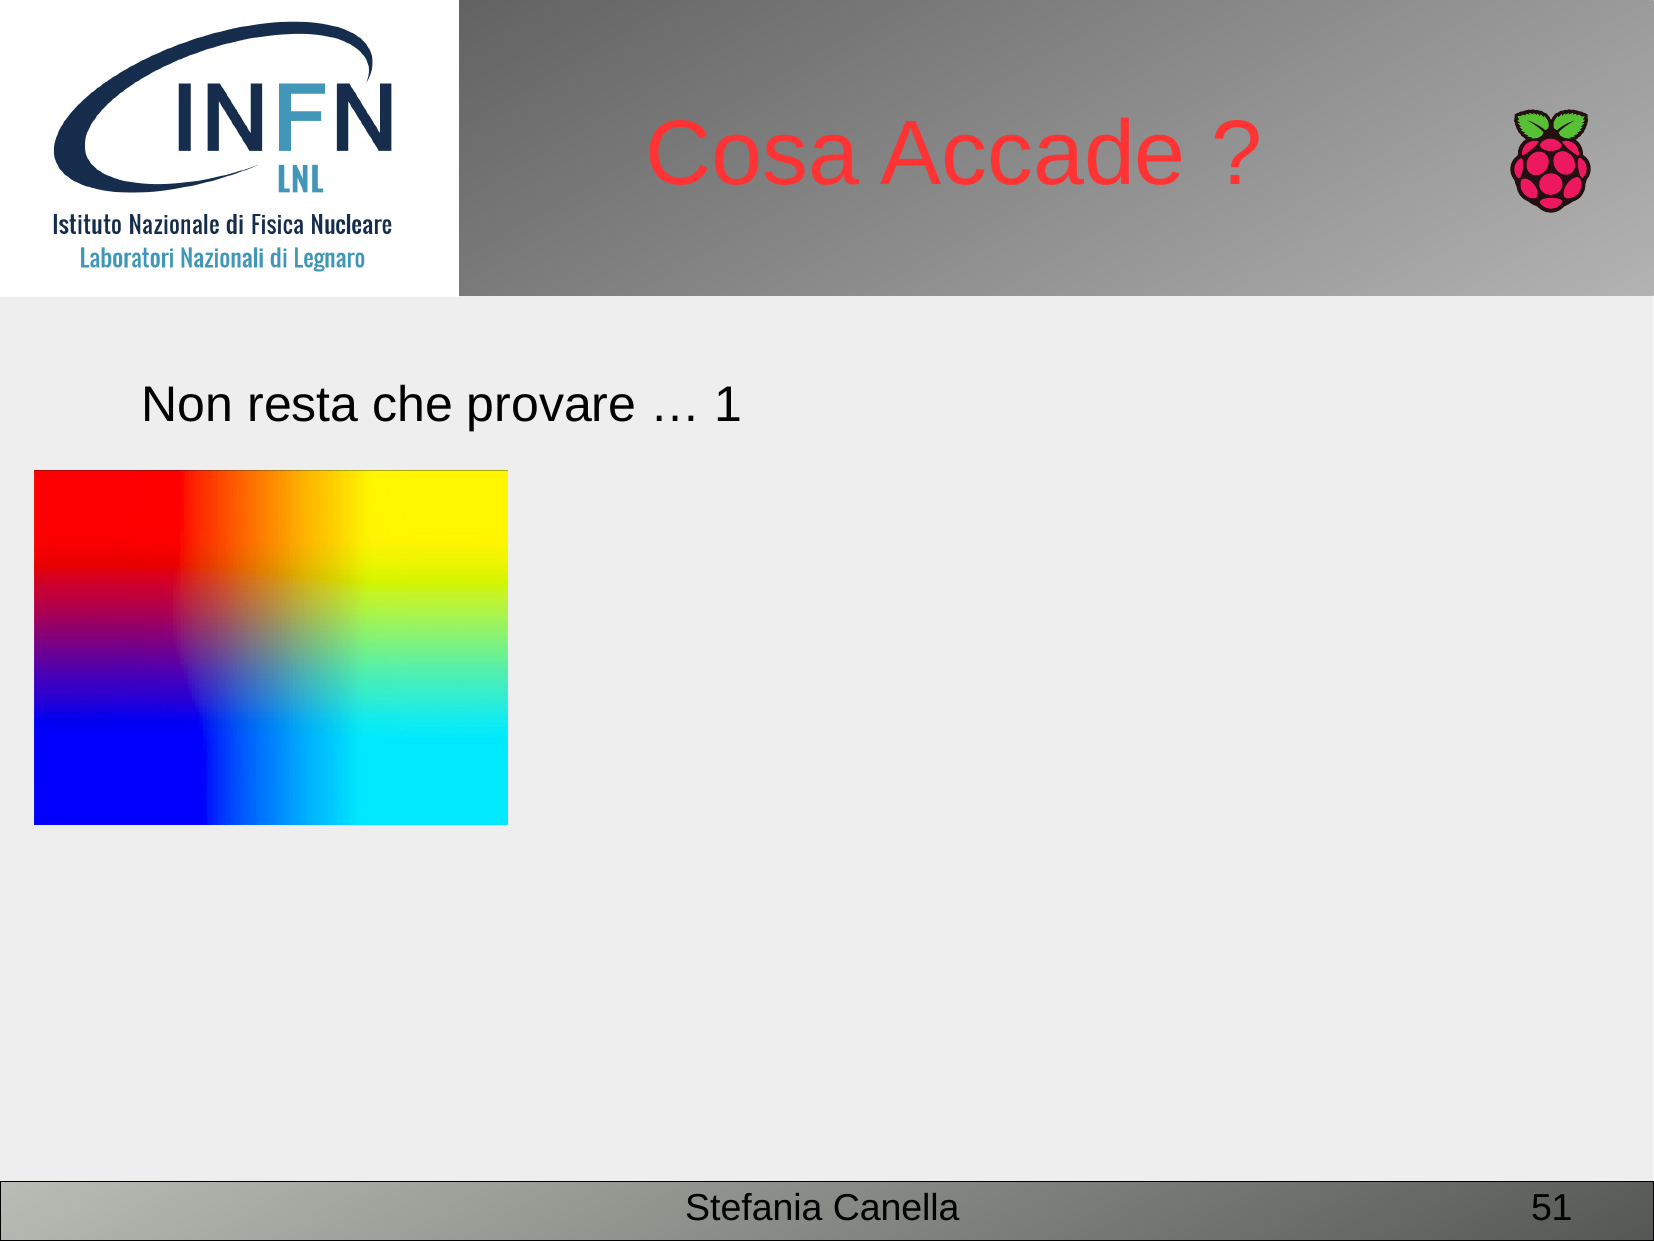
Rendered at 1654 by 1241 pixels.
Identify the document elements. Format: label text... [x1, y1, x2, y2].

text_box [459, 0, 1654, 296]
text_box [984, 1181, 1516, 1241]
title Cosa Accade ? [459, 49, 1571, 257]
picture [0, 0, 459, 297]
text_box 34 [1516, 1178, 1654, 1241]
text_box Non resta che provare … 1 [82, 373, 1571, 436]
text_box Stefania Canella [670, 1178, 984, 1241]
picture [34, 470, 508, 826]
text_box [0, 1181, 670, 1241]
